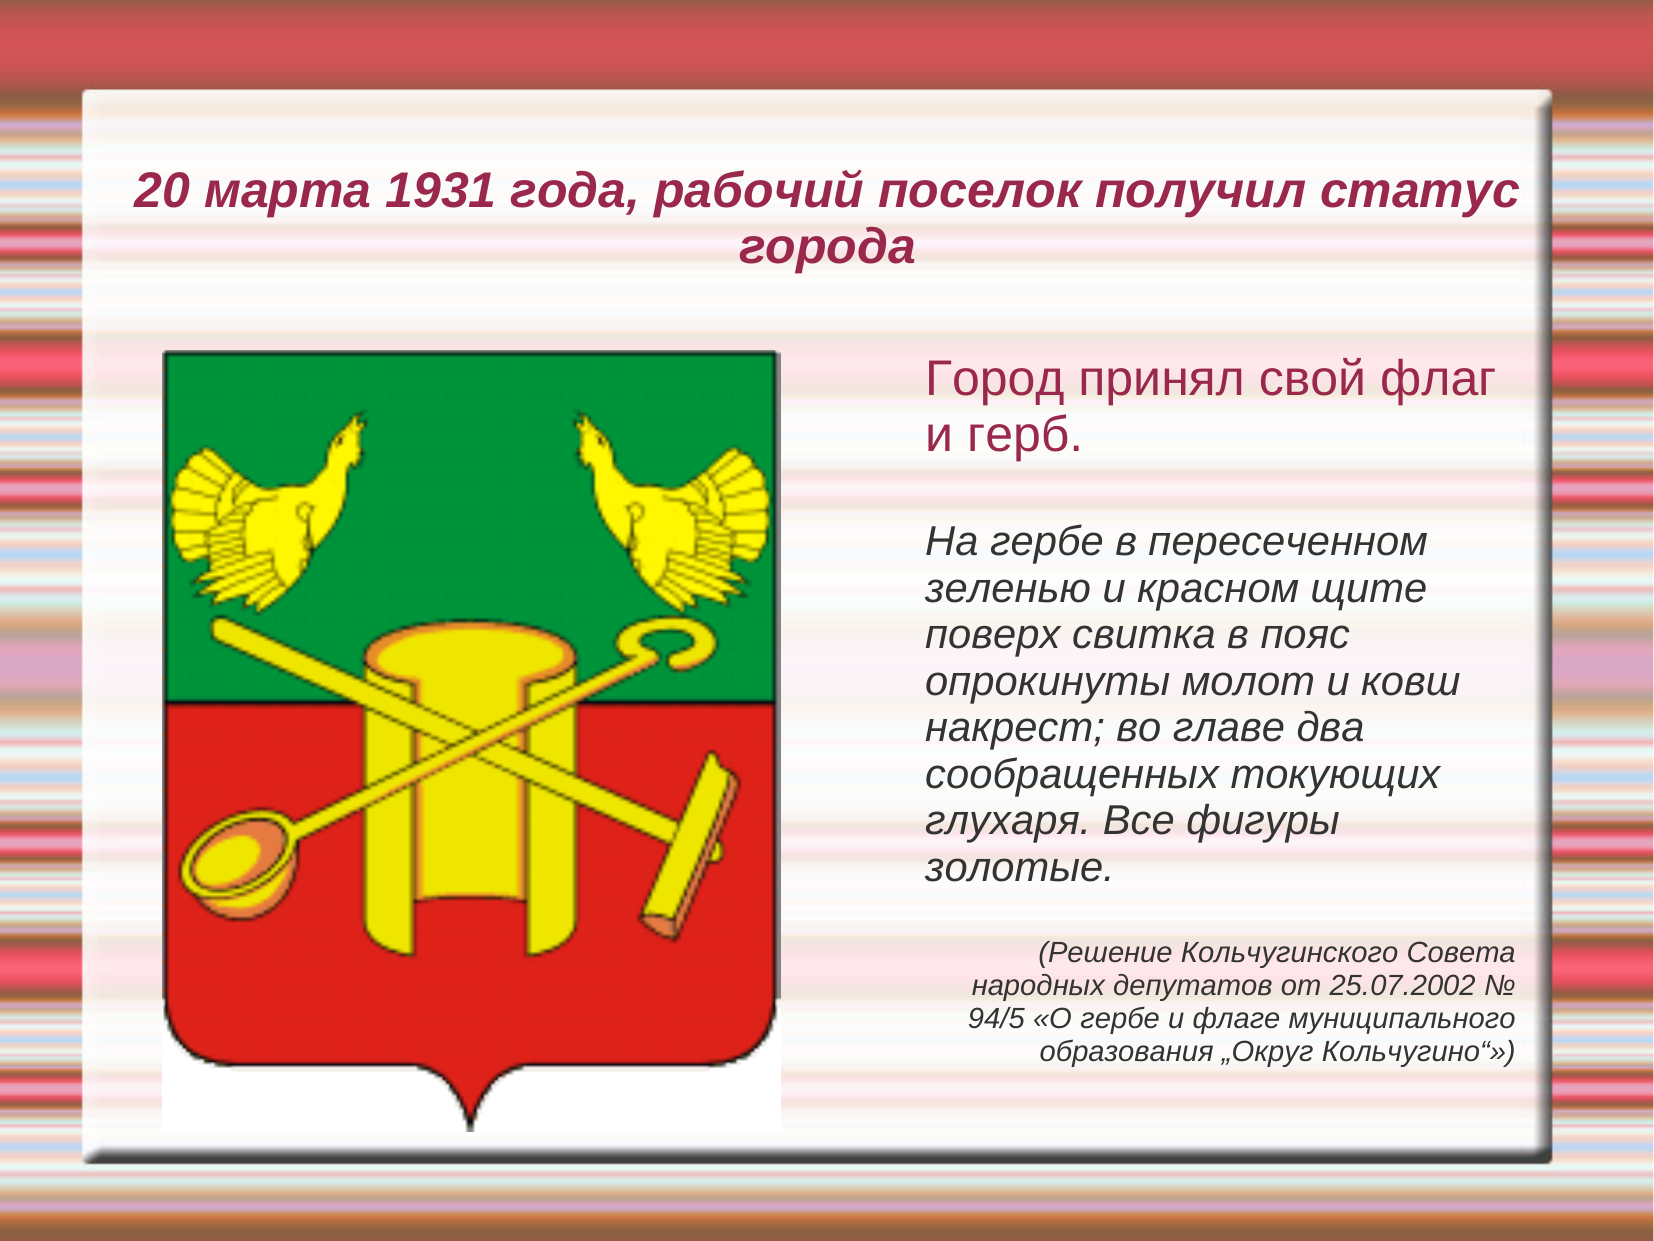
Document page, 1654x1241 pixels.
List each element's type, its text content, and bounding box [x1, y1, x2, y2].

list Город принял свой флаг и герб. На гербе в пересеченном зеленью и красном щите поверх свитка в пояс опрокинуты молот и ковш накрест; во главе два сообращенных токующих глухаря. Все фигуры золотые. (Решение Кольчугинского Совета народных депутатов от 25.07.2002 № 94/5 «О гербе и флаге муниципального образования „Округ Кольчугино“») [842, 350, 1517, 1132]
title 20 марта 1931 года, рабочий поселок получил статус города [121, 114, 1534, 322]
picture [0, 0, 1654, 1241]
